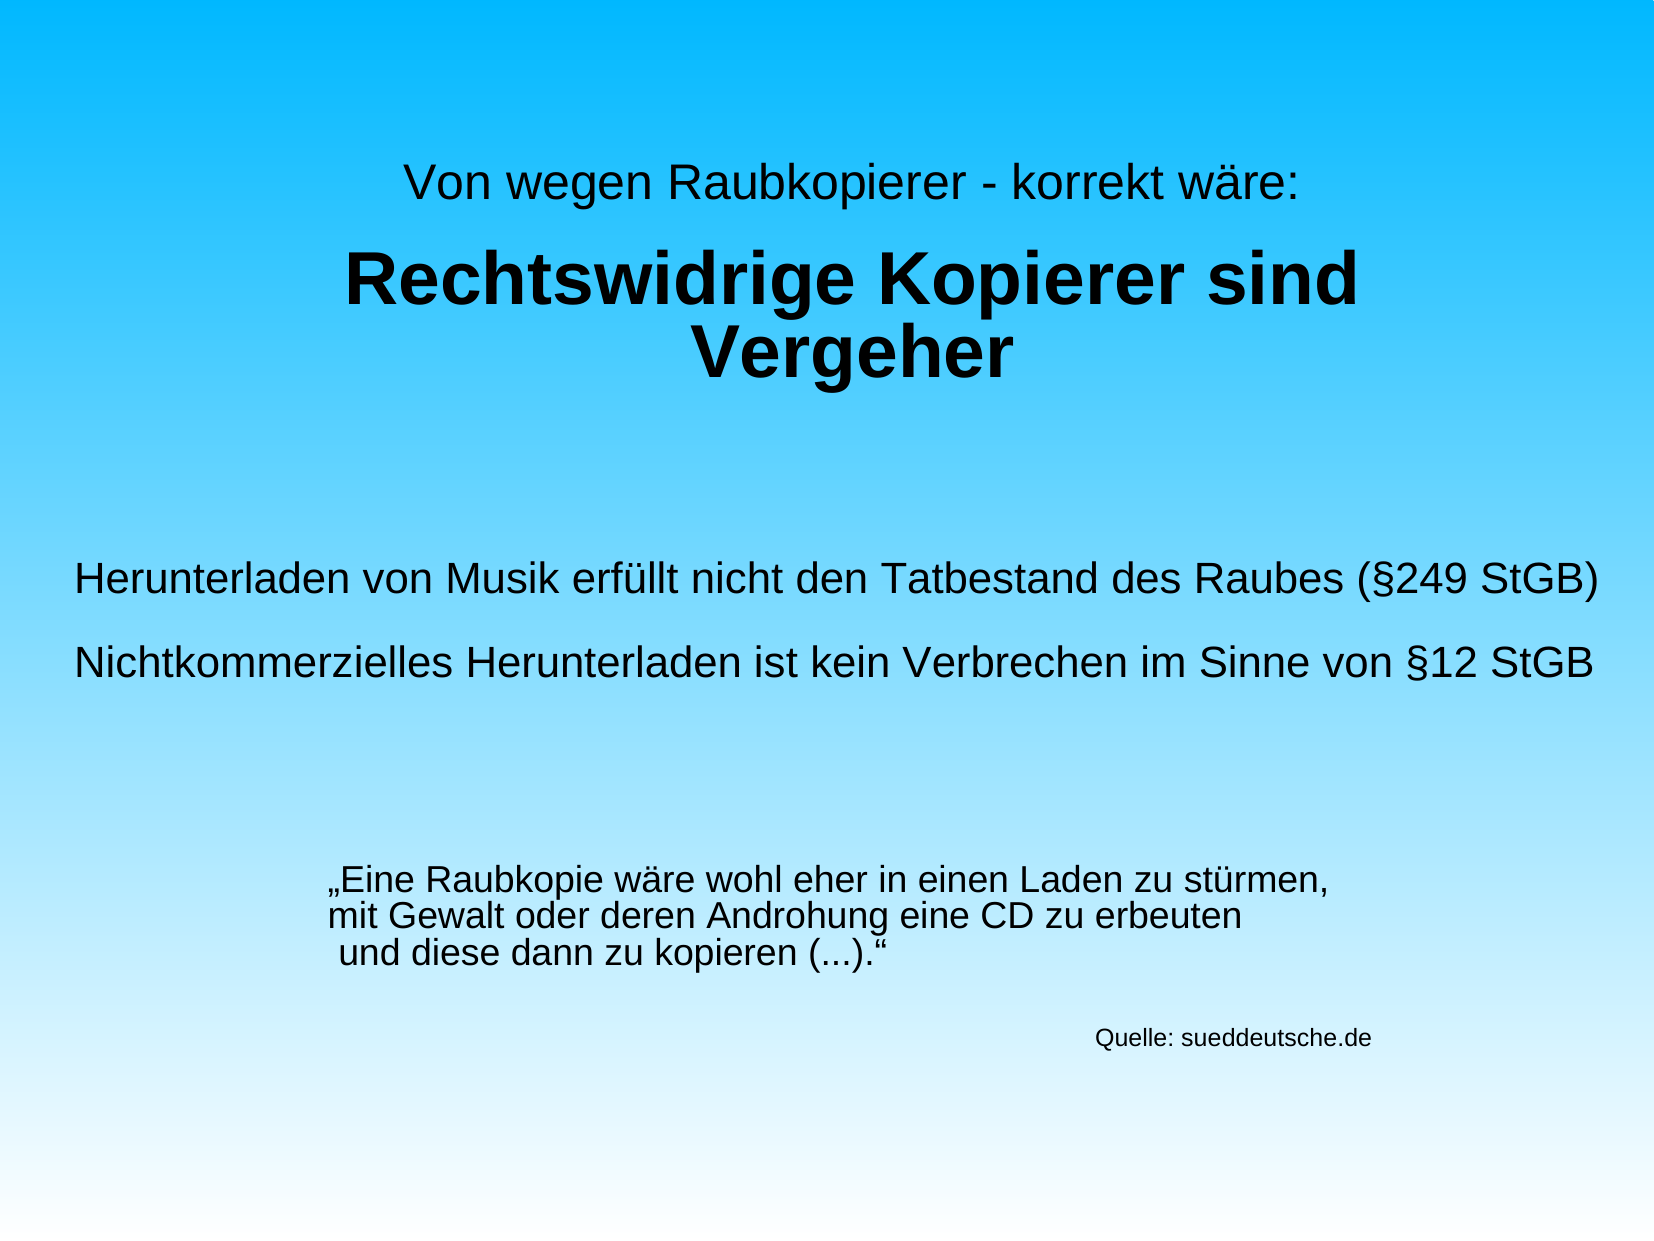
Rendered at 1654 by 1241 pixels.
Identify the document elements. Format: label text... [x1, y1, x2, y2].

text_box Quelle: sueddeutsche.de [1080, 1020, 1388, 1063]
text_box Herunterladen von Musik erfüllt nicht den Tatbestand des Raubes (§249 StGB) Nichtkommerzielles Herunterladen ist kein Verbrechen im Sinne von §12 StGB [47, 460, 1647, 719]
text_box Von wegen Raubkopierer - korrekt wäre: Rechtswidrige Kopierer sind Vergeher [158, 153, 1547, 351]
text_box „Eine Raubkopie wäre wohl eher in einen Laden zu stürmen, mit Gewalt oder deren Androhung eine CD zu erbeuten und diese dann zu kopieren (...).“ [312, 855, 1354, 997]
